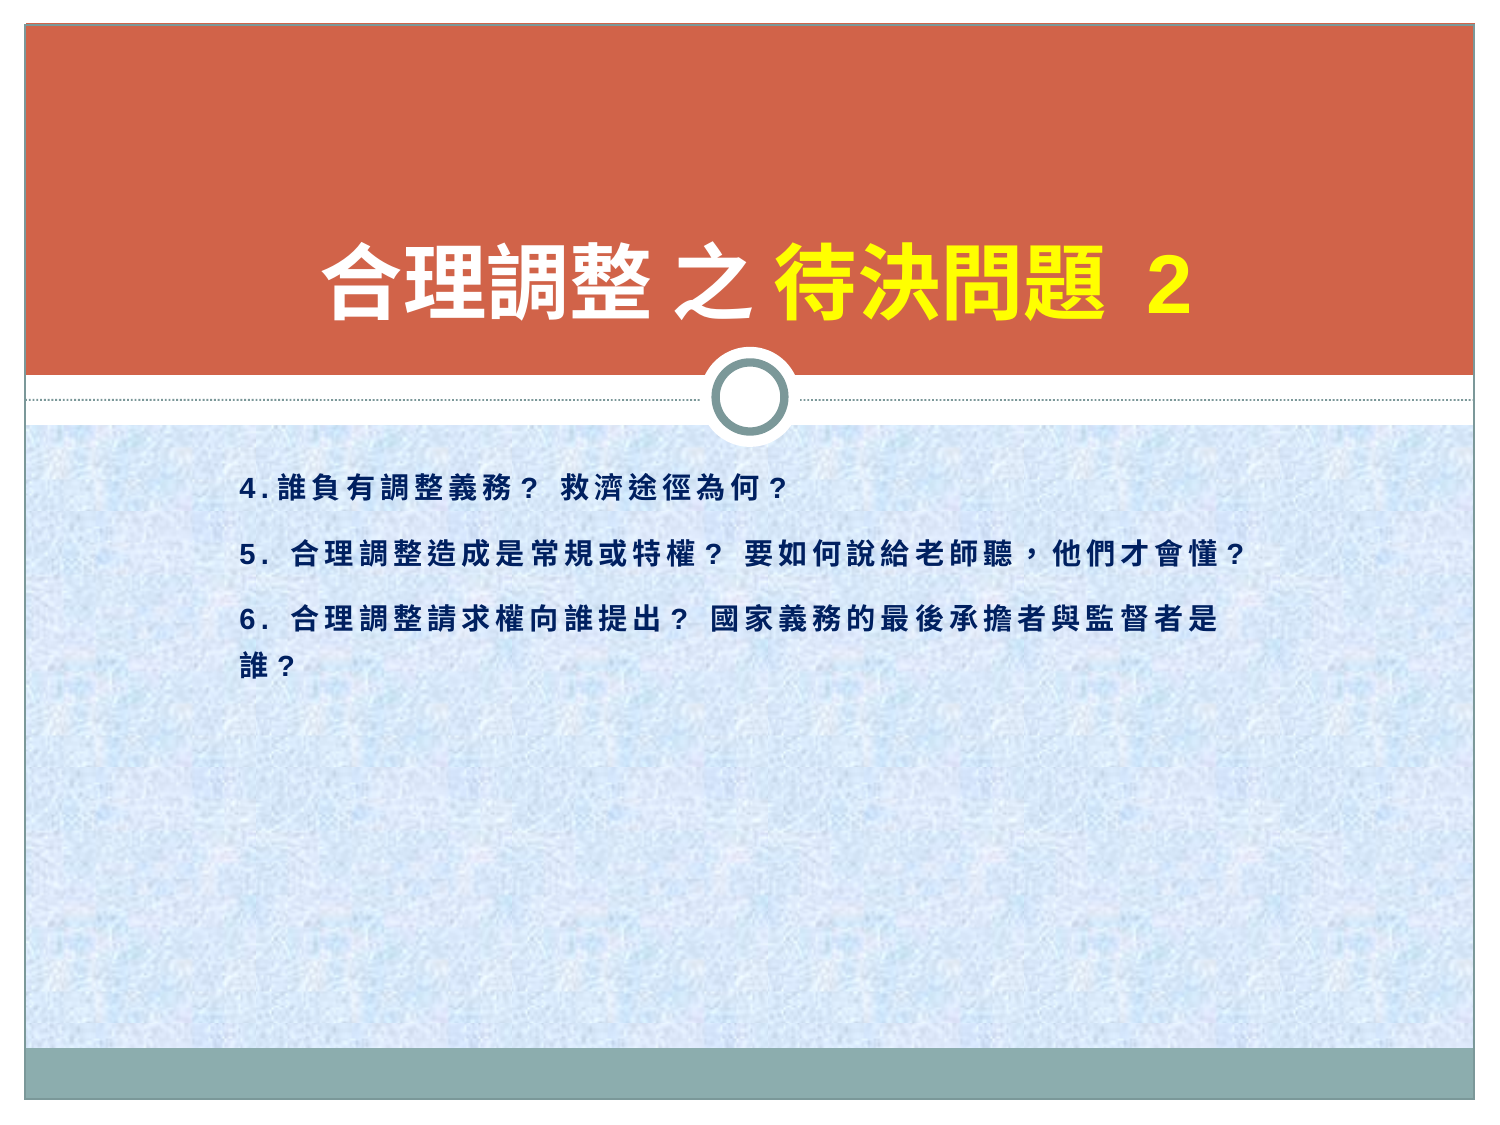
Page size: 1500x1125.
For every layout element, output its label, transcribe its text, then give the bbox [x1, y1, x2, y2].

list 4.誰負有調整義務? 救濟途徑為何? 5. 合理調整造成是常規或特權? 要如何說給老師聽，他們才會懂? 6. 合理調整請求權向誰提出? 國家義務的最後承擔者與監督者是誰? [206, 456, 1317, 847]
title 合理調整 之 待決問題 2 [118, 87, 1394, 268]
